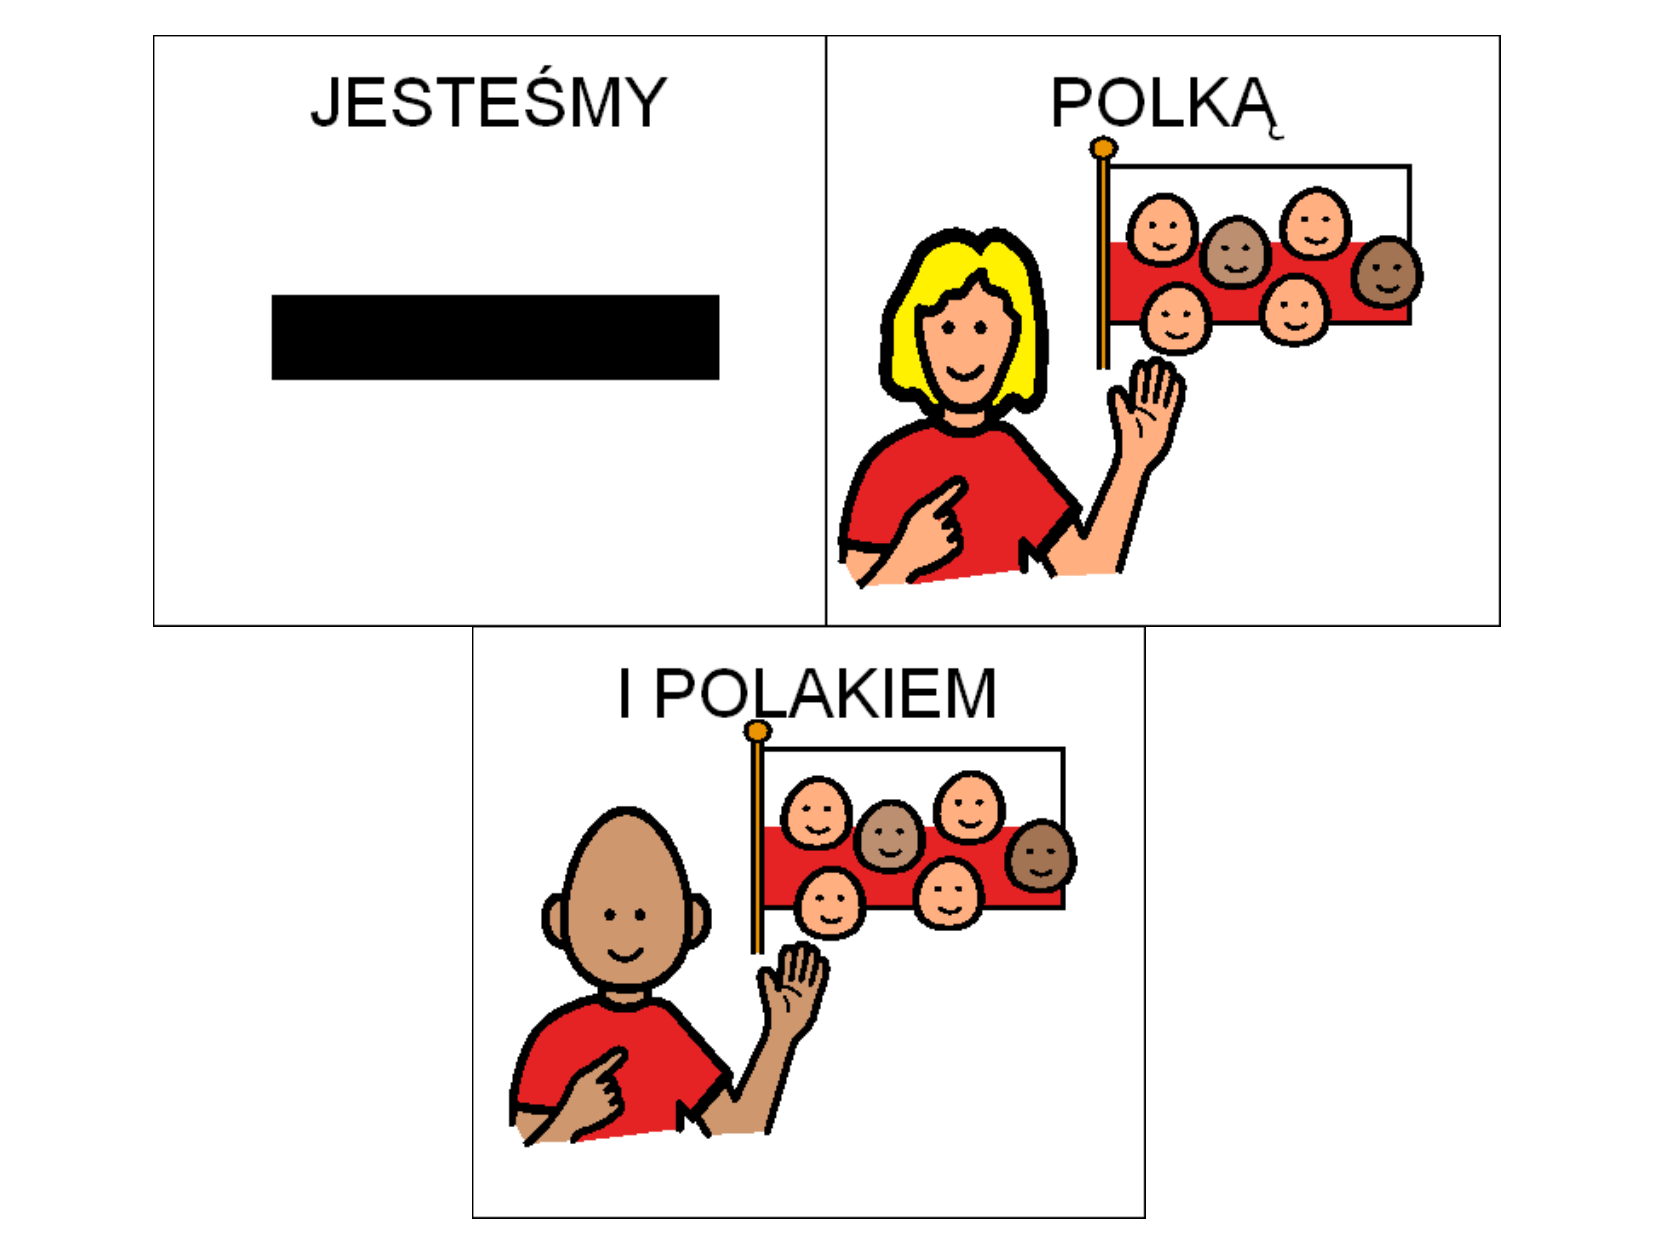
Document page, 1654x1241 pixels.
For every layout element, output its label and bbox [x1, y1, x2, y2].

picture [153, 35, 1501, 1219]
